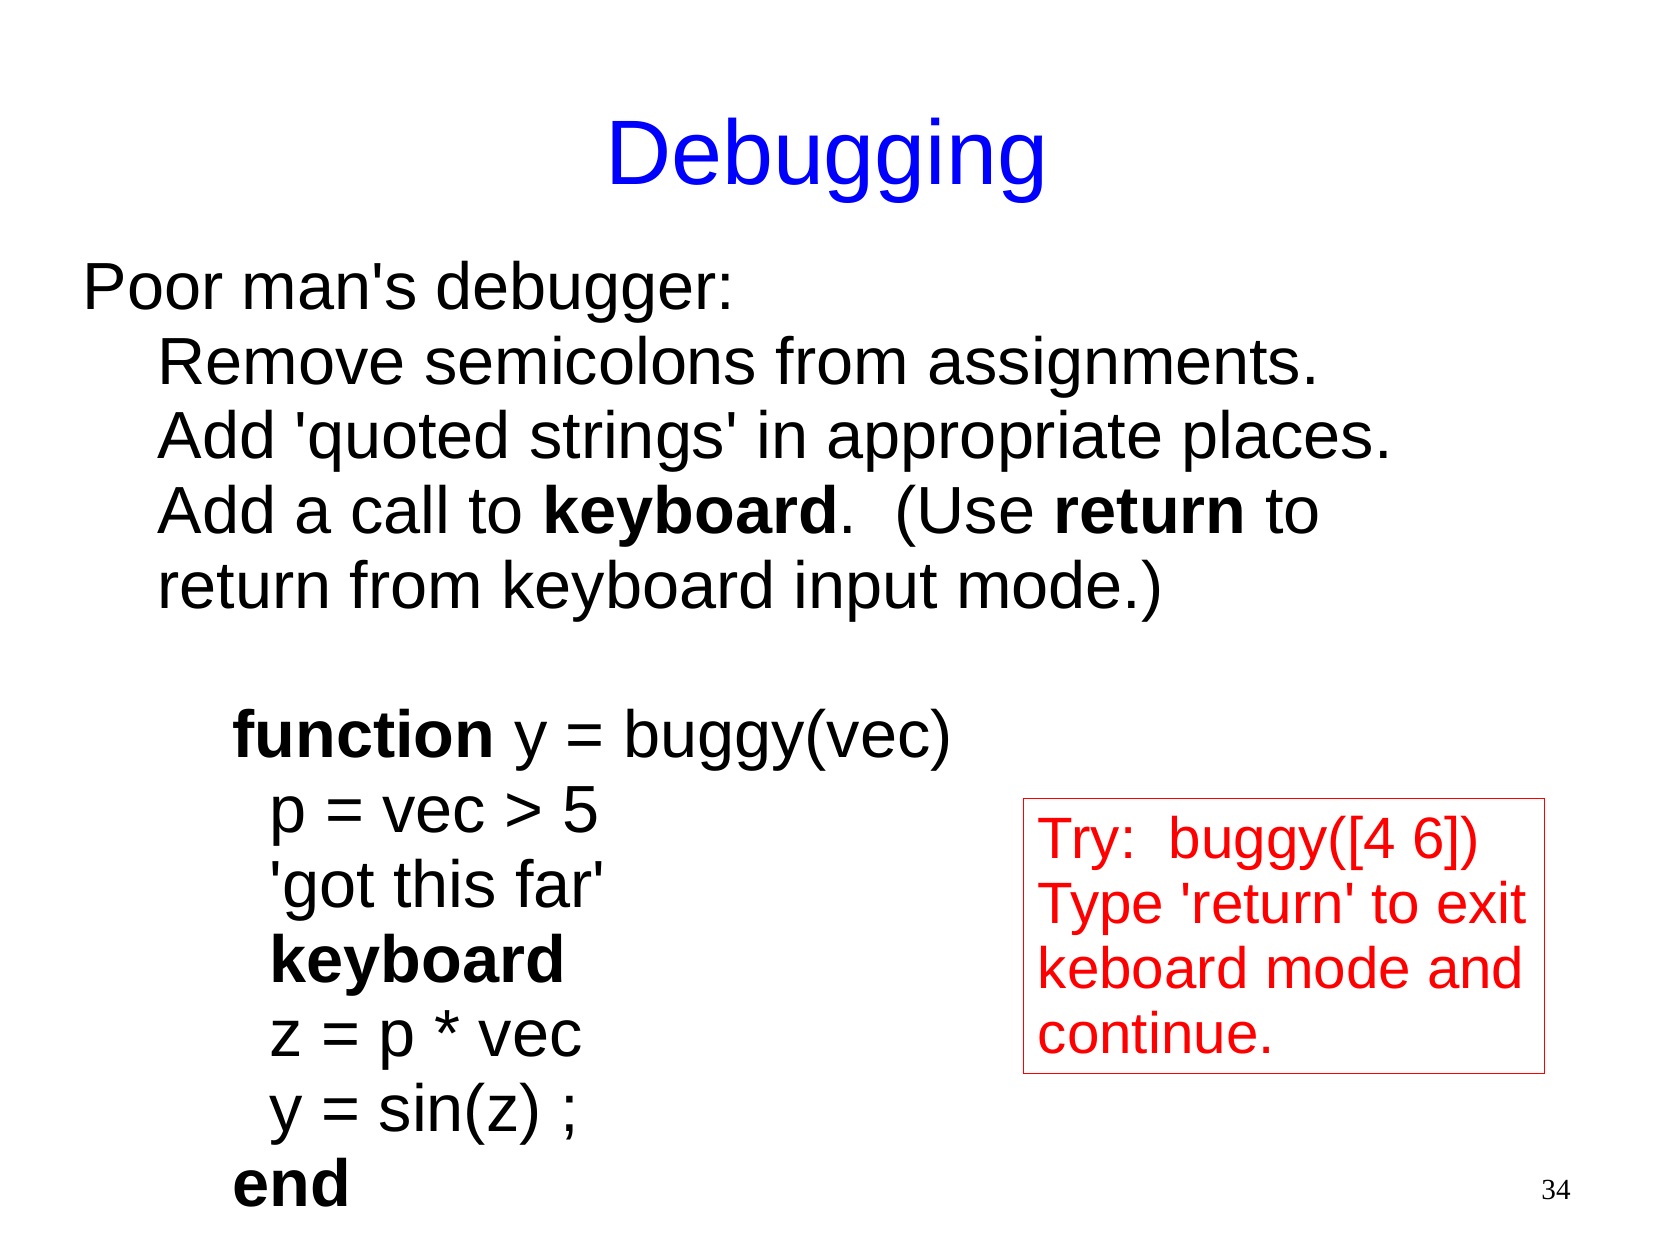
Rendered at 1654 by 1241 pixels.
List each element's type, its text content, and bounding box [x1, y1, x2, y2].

list Poor man's debugger: Remove semicolons from assignments. Add 'quoted strings' in appropriate places. Add a call to keyboard. (Use return to return from keyboard input mode.) function y = buggy(vec) p = vec > 5 'got this far' keyboard z = p * vec y = sin(z) ; end [82, 248, 1571, 1221]
title Debugging [82, 56, 1571, 248]
text_box Try: buggy([4 6]) Type 'return' to exit keboard mode and continue. [1023, 798, 1545, 1074]
